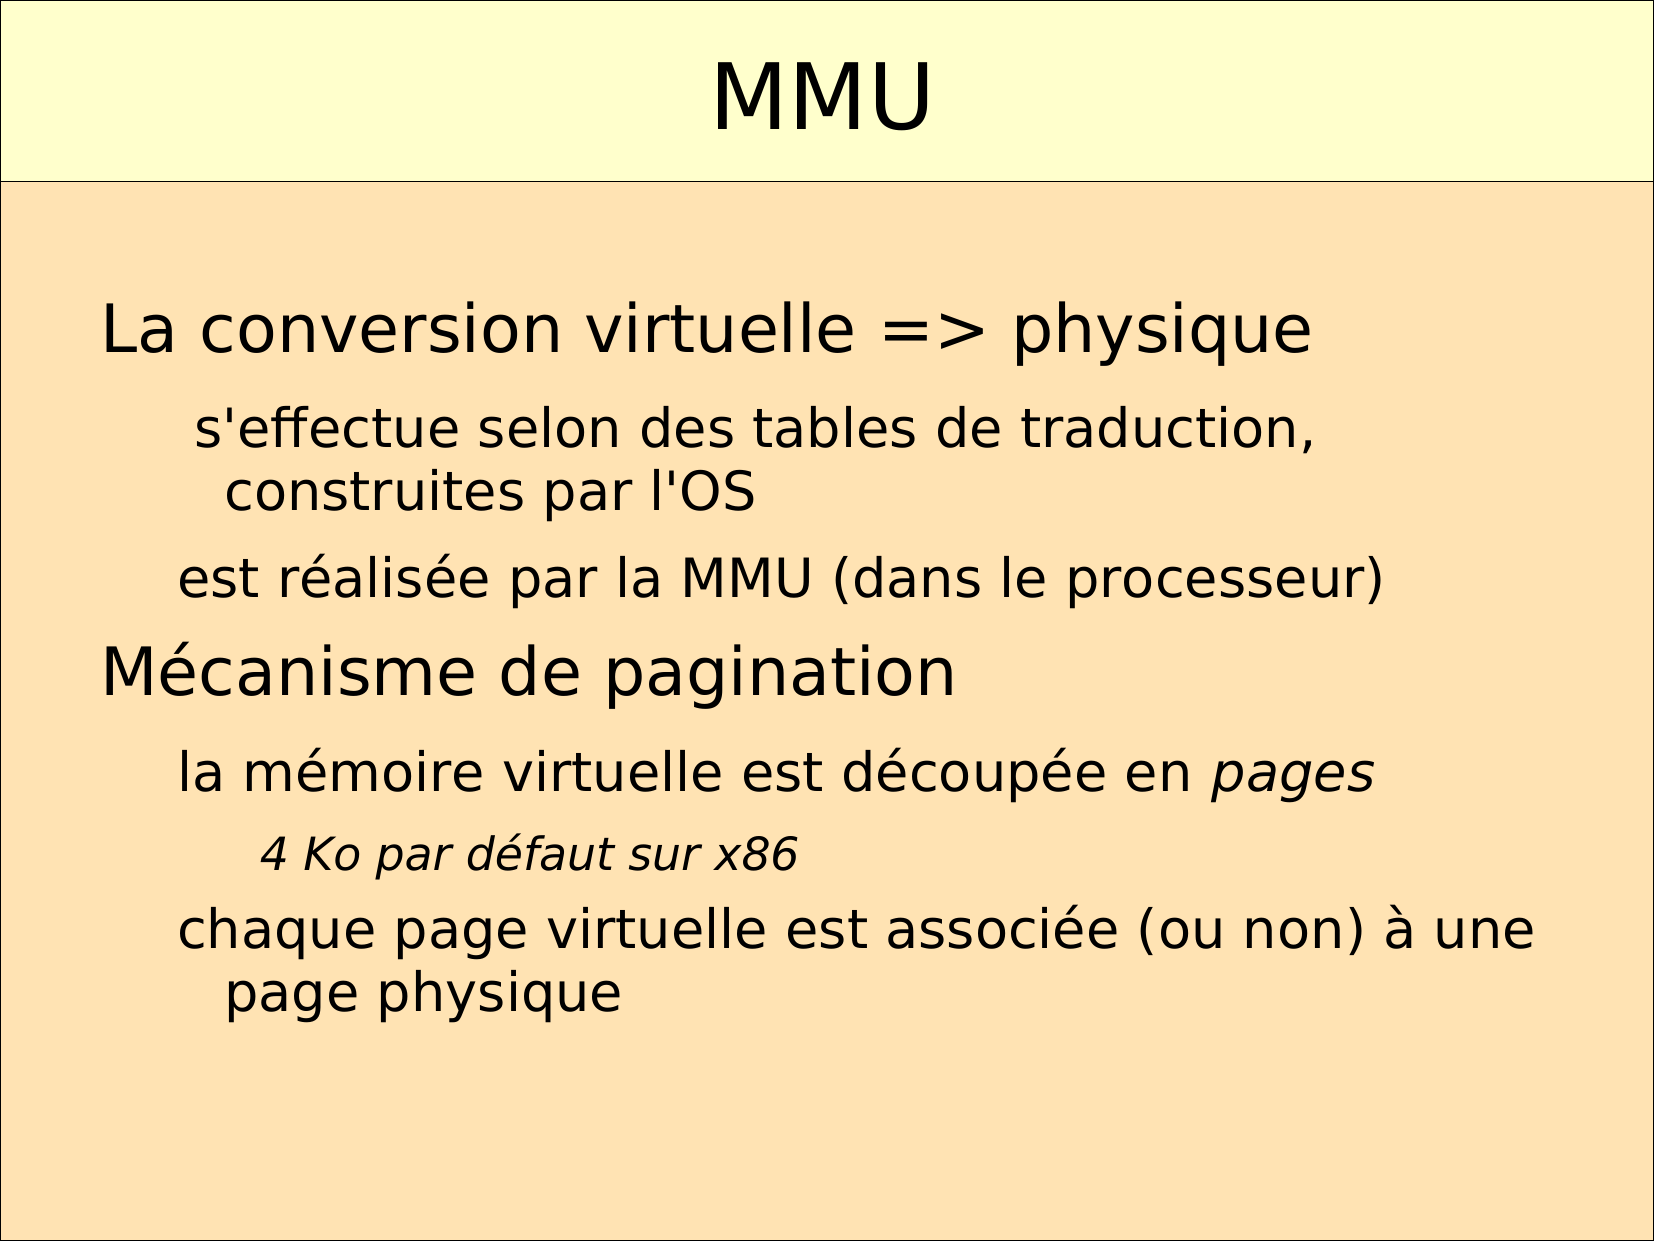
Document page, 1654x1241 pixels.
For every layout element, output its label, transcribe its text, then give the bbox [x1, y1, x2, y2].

title MMU [114, 38, 1531, 158]
list La conversion virtuelle => physique s'effectue selon des tables de traduction, construites par l'OS est réalisée par la MMU (dans le processeur) Mécanisme de pagination la mémoire virtuelle est découpée en pages 4 Ko par défaut sur x86 chaque page virtuelle est associée (ou non) à une page physique [82, 290, 1571, 1109]
